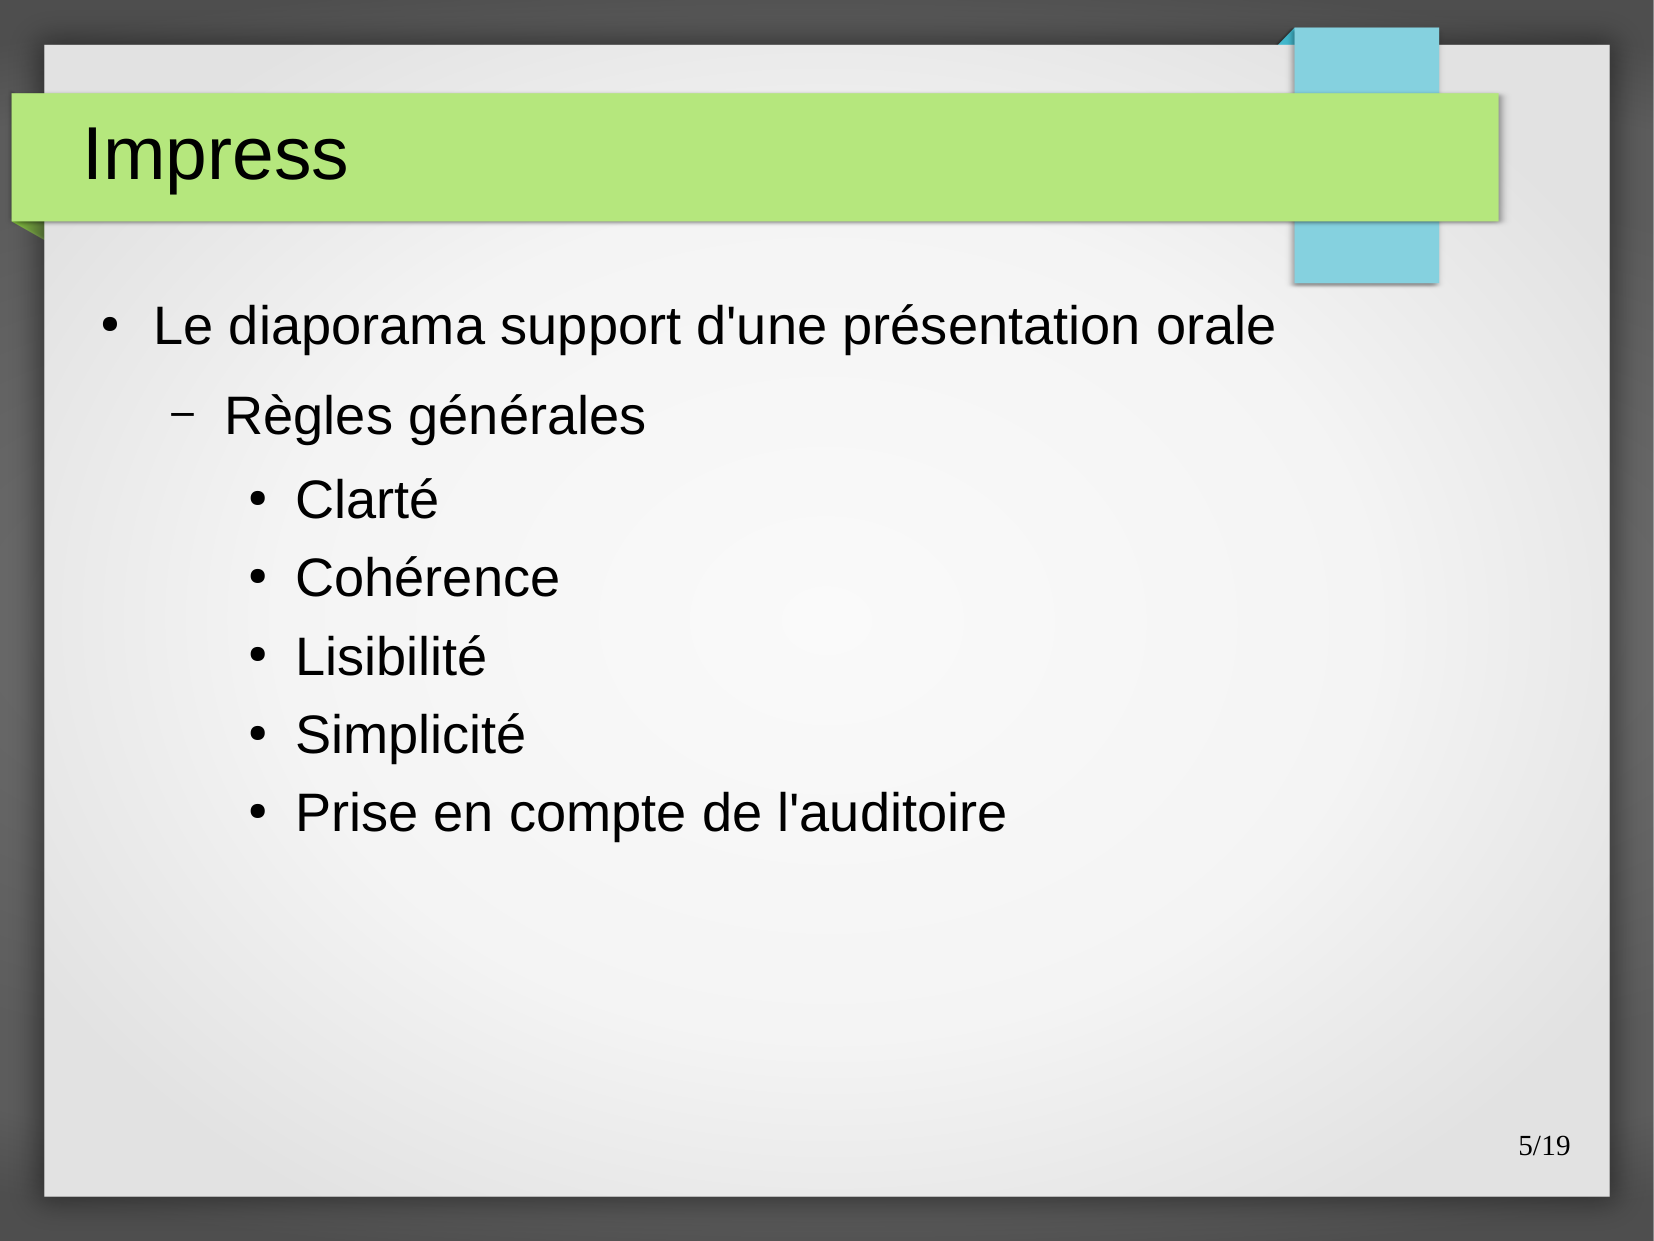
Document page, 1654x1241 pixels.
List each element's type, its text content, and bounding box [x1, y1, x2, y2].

picture [0, 0, 1654, 1241]
title Impress [82, 94, 1264, 213]
list Le diaporama support d'une présentation orale Règles générales Clarté Cohérence Lisibilité Simplicité Prise en compte de l'auditoire [82, 295, 1571, 1015]
